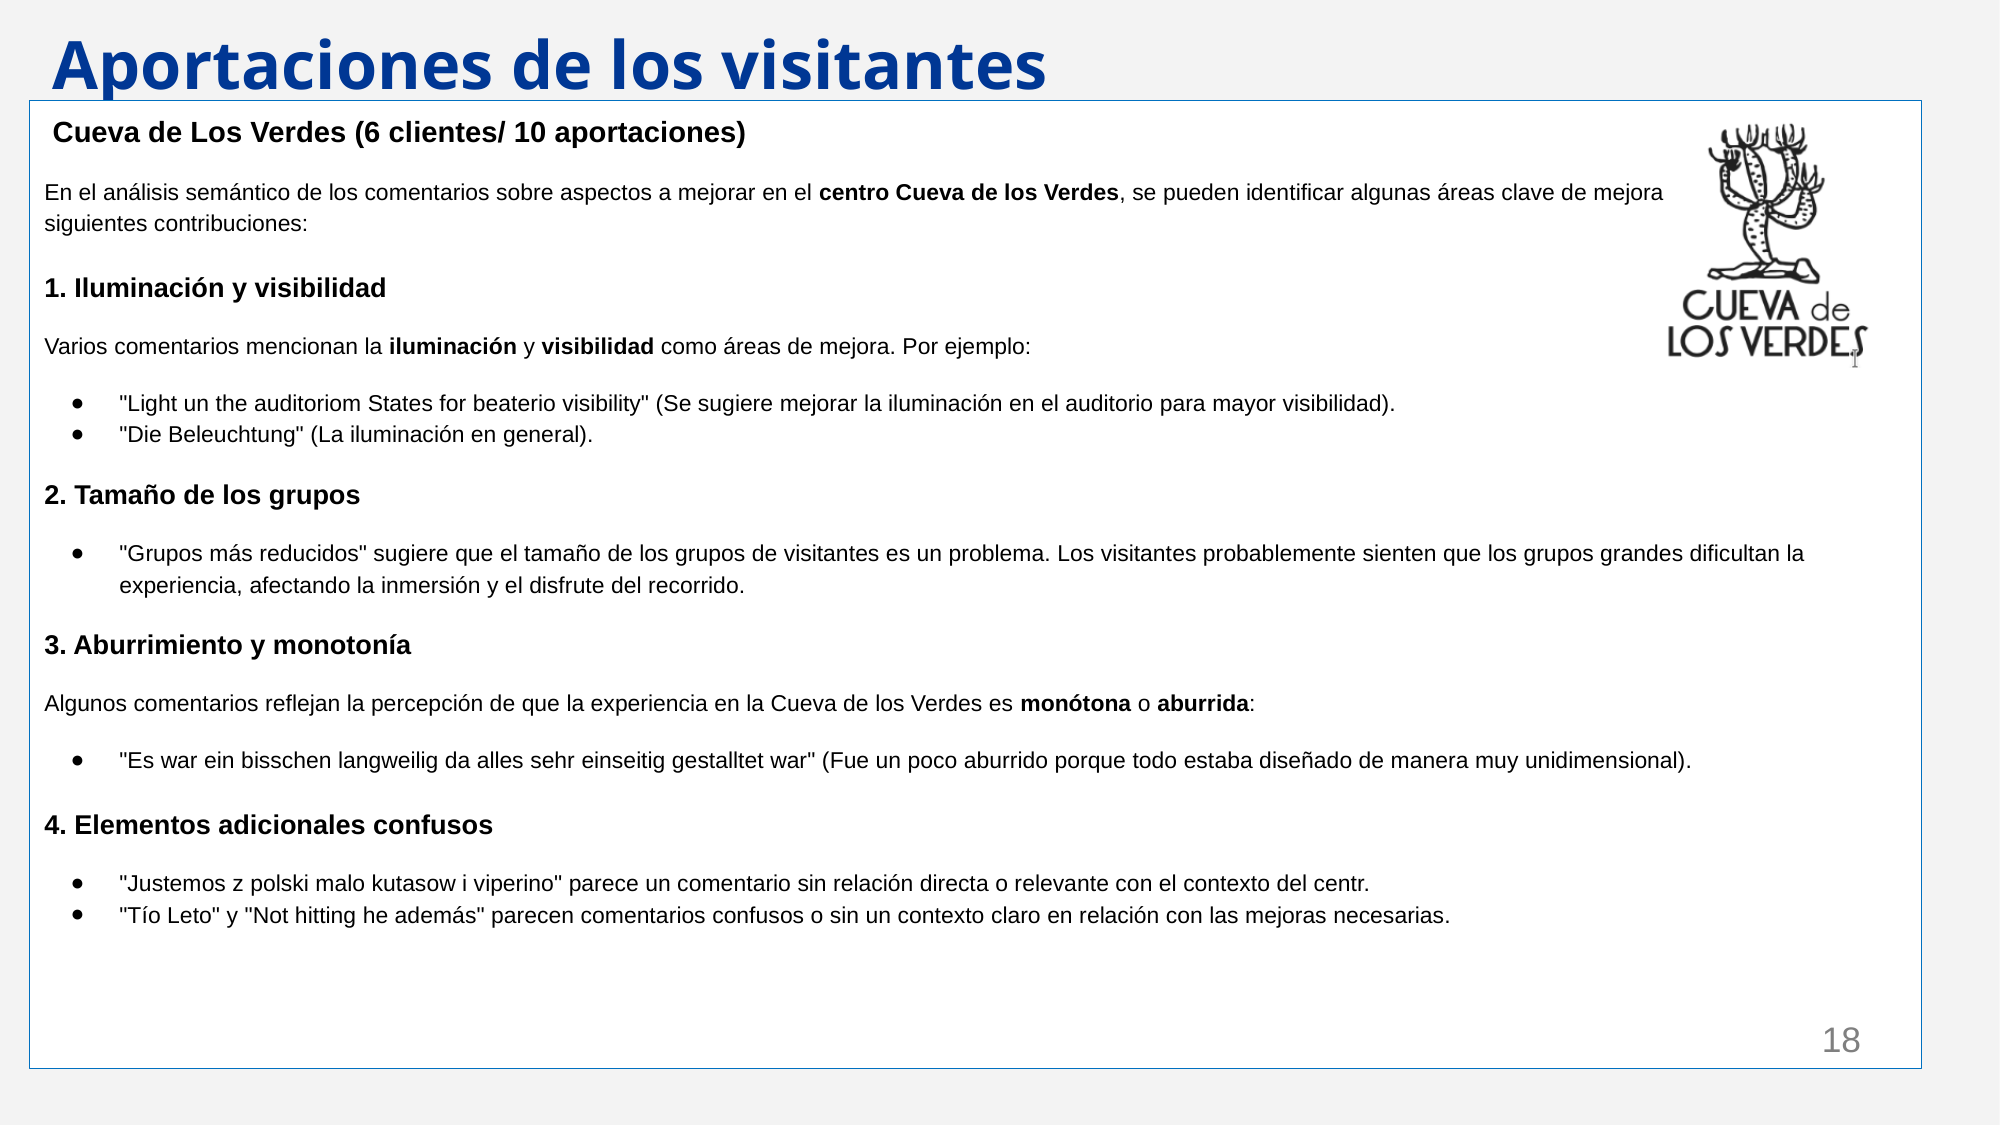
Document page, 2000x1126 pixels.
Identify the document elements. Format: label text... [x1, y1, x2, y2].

slide_number <number> [1412, 1008, 1880, 1069]
text_box Cueva de Los Verdes (6 clientes/ 10 aportaciones) En el análisis semántico de los comentarios sobre aspectos a mejorar en el centro Cueva de los Verdes, se pueden identificar algunas áreas clave de mejora a partir de las siguientes contribuciones: 1. Iluminación y visibilidad Varios comentarios mencionan la iluminación y visibilidad como áreas de mejora. Por ejemplo: "Light un the auditoriom States for beaterio visibility" (Se sugiere mejorar la iluminación en el auditorio para mayor visibilidad). "Die Beleuchtung" (La iluminación en general). 2. Tamaño de los grupos "Grupos más reducidos" sugiere que el tamaño de los grupos de visitantes es un problema. Los visitantes probablemente sienten que los grupos grandes dificultan la experiencia, afectando la inmersión y el disfrute del recorrido. 3. Aburrimiento y monotonía Algunos comentarios reflejan la percepción de que la experiencia en la Cueva de los Verdes es monótona o aburrida: "Es war ein bisschen langweilig da alles sehr einseitig gestalltet war" (Fue un poco aburrido porque todo estaba diseñado de manera muy unidimensional). 4. Elementos adicionales confusos "Justemos z polski malo kutasow i viperino" parece un comentario sin relación directa o relevante con el contexto del centr. "Tío Leto" y "Not hitting he además" parecen comentarios confusos o sin un contexto claro en relación con las mejoras necesarias. [29, 100, 1922, 1069]
picture [1663, 115, 1880, 368]
text_box Aportaciones de los visitantes [52, 0, 1945, 126]
